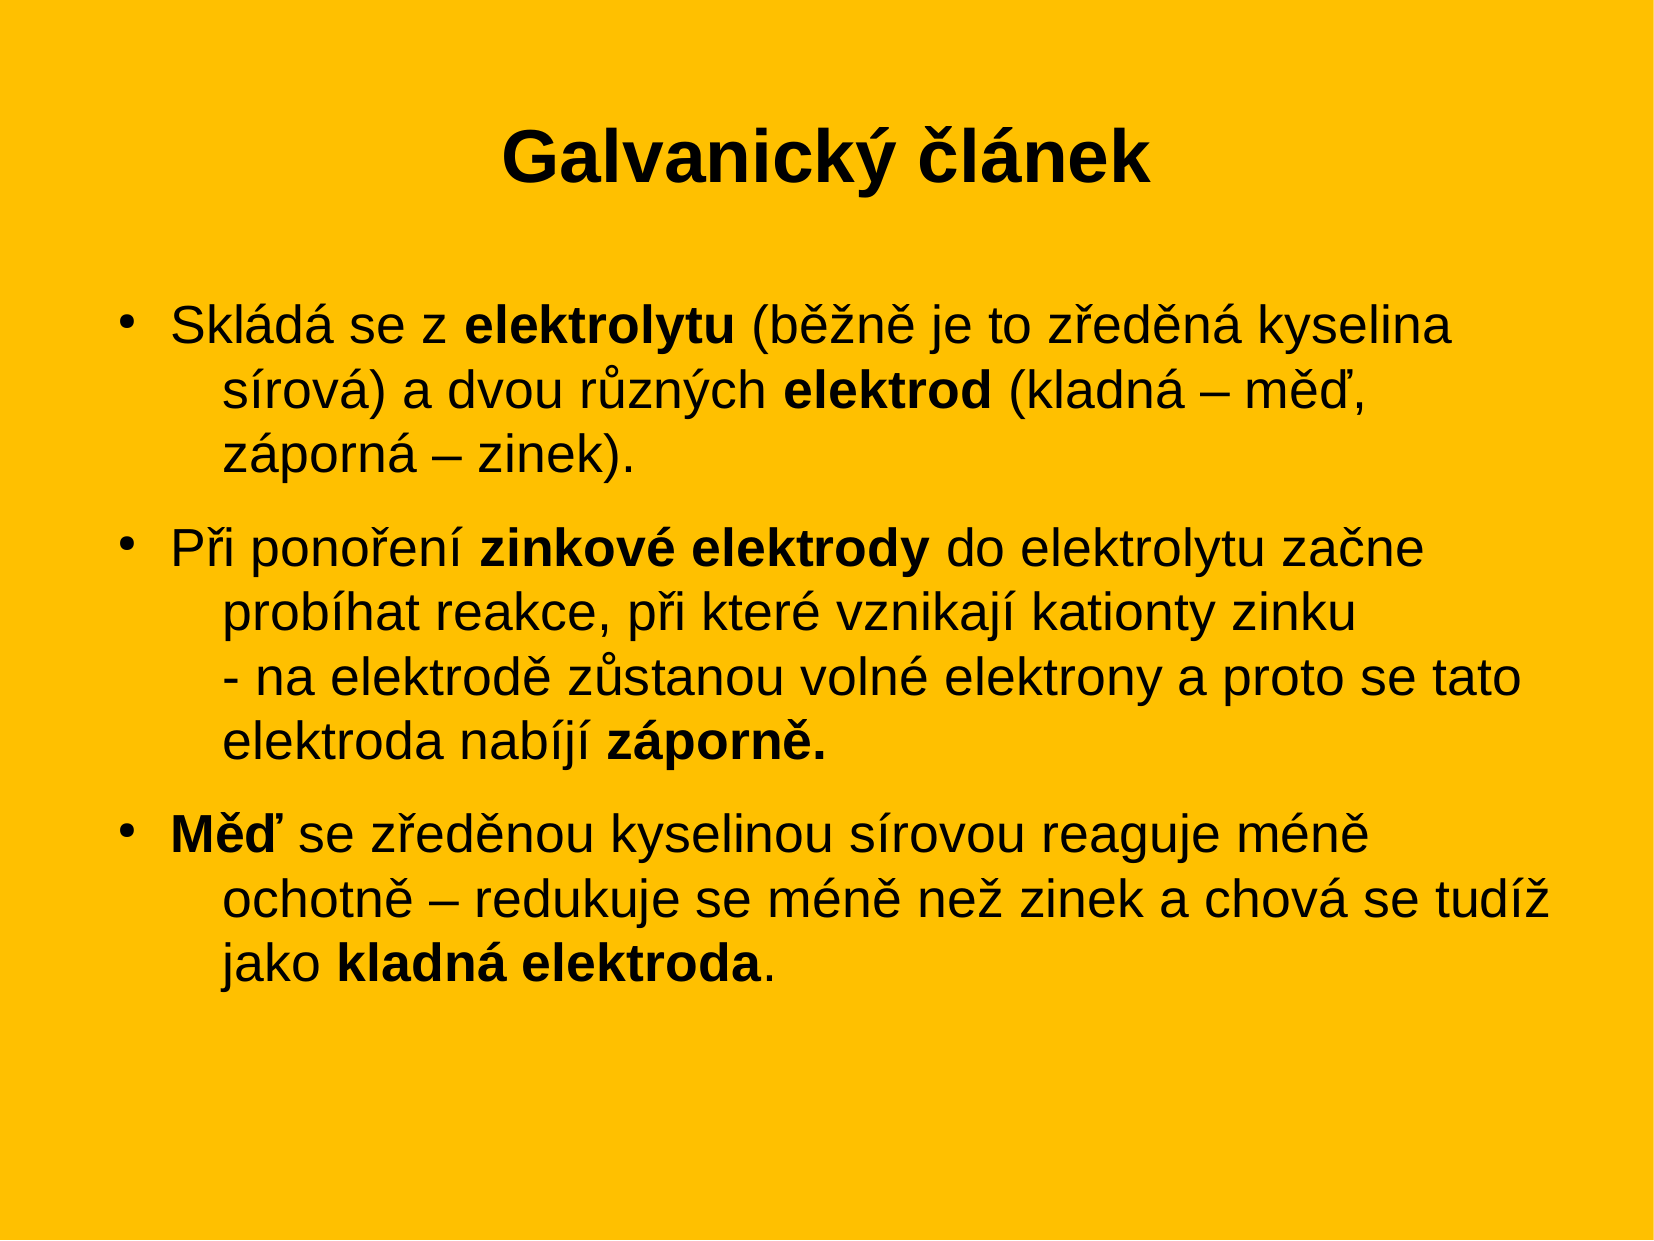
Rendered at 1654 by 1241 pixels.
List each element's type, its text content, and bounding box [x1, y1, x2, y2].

list Skládá se z elektrolytu (běžně je to zředěná kyselina sírová) a dvou různých elektrod (kladná – měď, záporná – zinek). Při ponoření zinkové elektrody do elektrolytu začne probíhat reakce, při které vznikají kationty zinku - na elektrodě zůstanou volné elektrony a proto se tato elektroda nabíjí záporně. Měď se zředěnou kyselinou sírovou reaguje méně ochotně – redukuje se méně než zinek a chová se tudíž jako kladná elektroda. [82, 290, 1571, 999]
title Galvanický článek [82, 49, 1571, 257]
